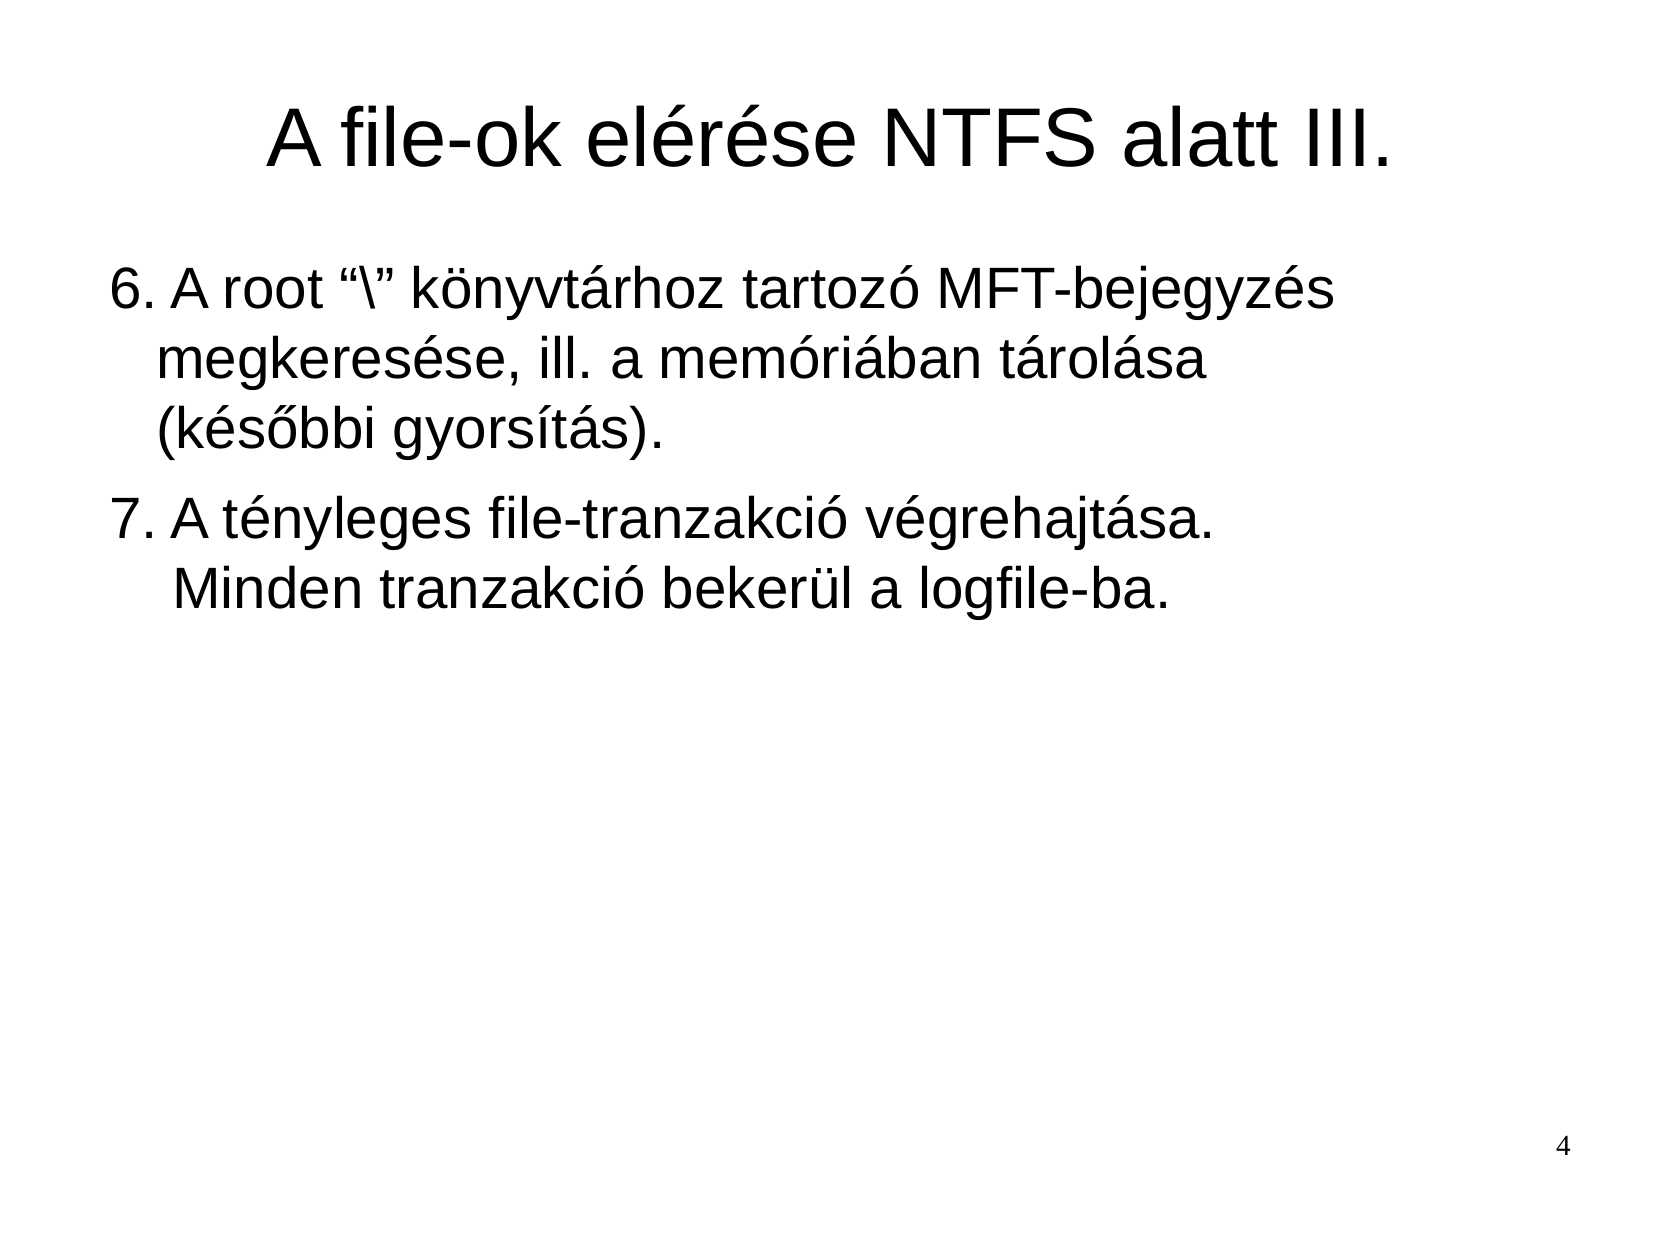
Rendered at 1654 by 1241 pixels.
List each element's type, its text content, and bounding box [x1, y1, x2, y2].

title A file-ok elérése NTFS alatt III. [110, 46, 1517, 219]
list 6. A root “\” könyvtárhoz tartozó MFT-bejegyzés megkeresése, ill. a memóriában tárolása (későbbi gyorsítás). 7. A tényleges file-tranzakció végrehajtása. Minden tranzakció bekerül a logfile-ba. [19, 242, 1622, 1194]
